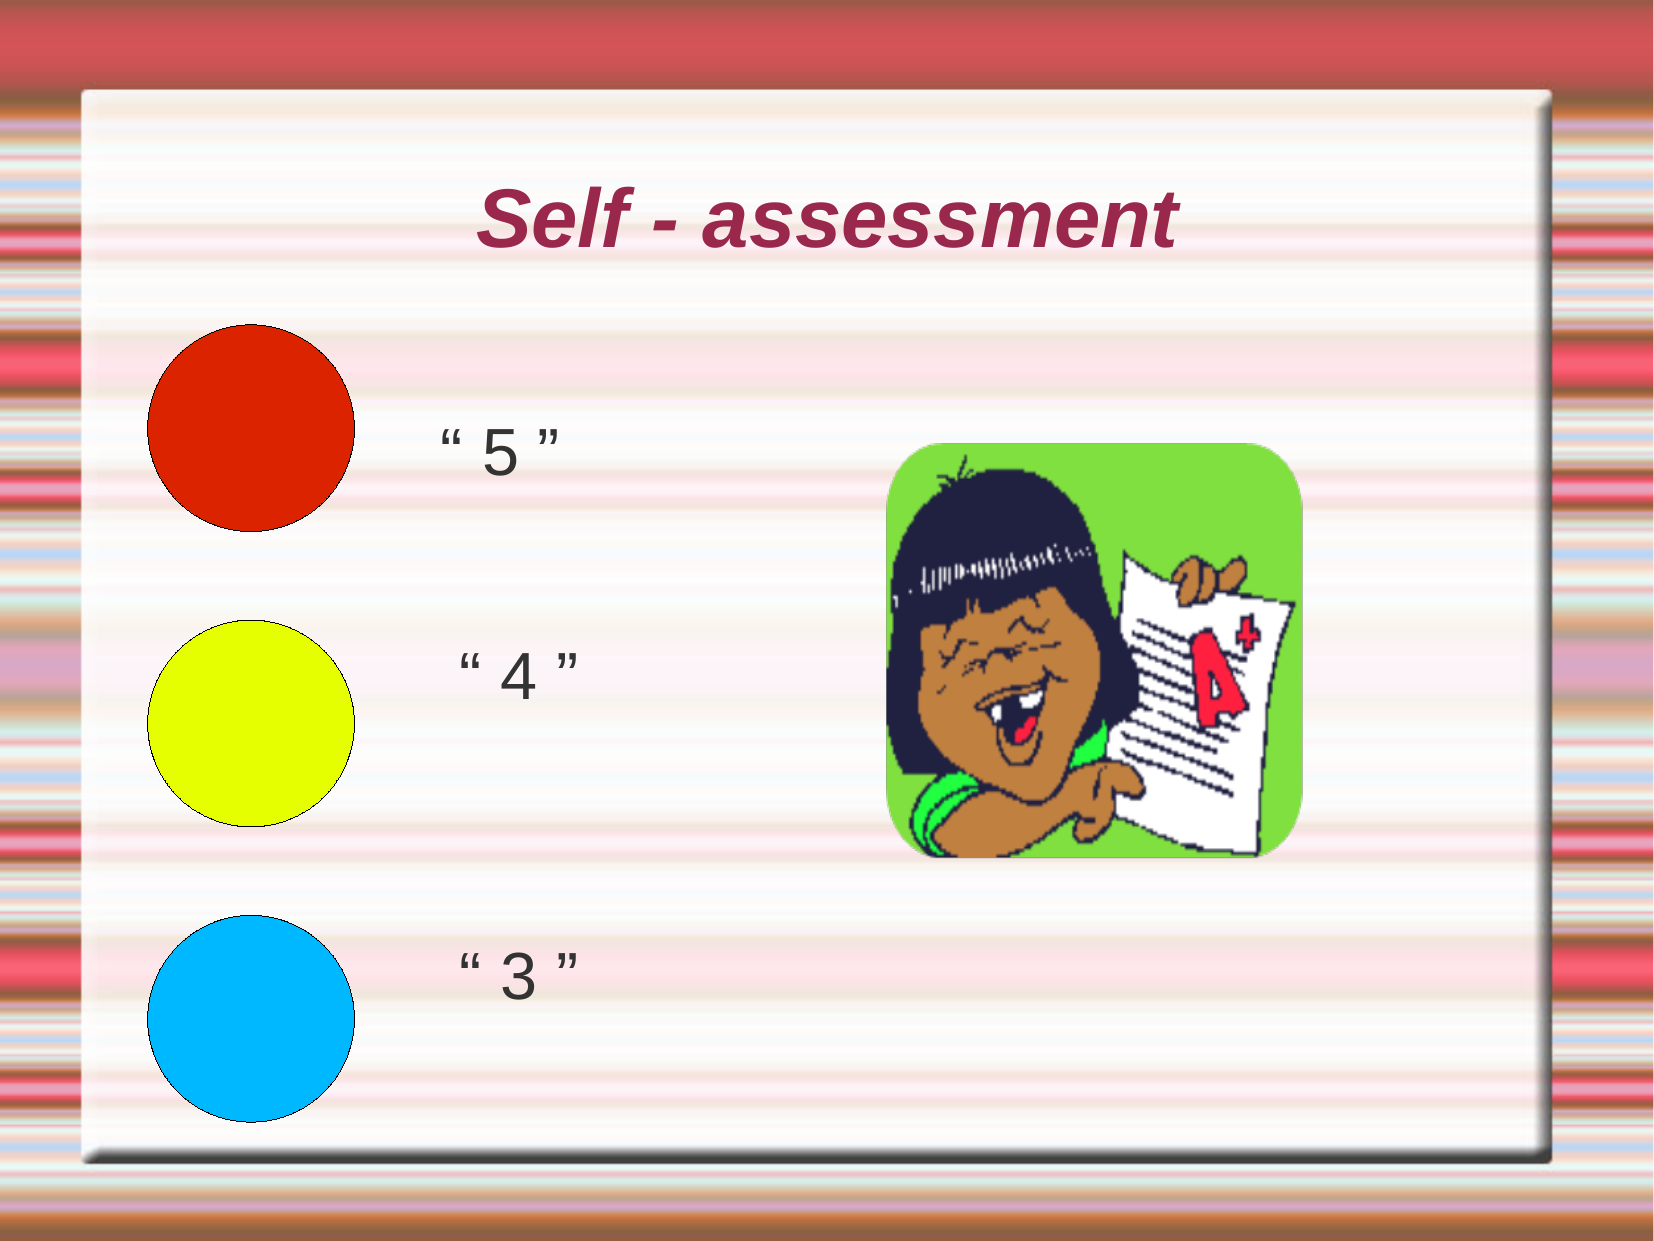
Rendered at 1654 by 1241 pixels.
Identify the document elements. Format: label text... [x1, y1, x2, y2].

picture [0, 0, 1654, 1241]
title Self - assessment [121, 114, 1534, 322]
text_box [147, 324, 355, 532]
list “ 5 ” “ 4 ” “ 3 ” [118, 265, 1381, 1093]
text_box [147, 620, 355, 827]
text_box [147, 915, 355, 1123]
